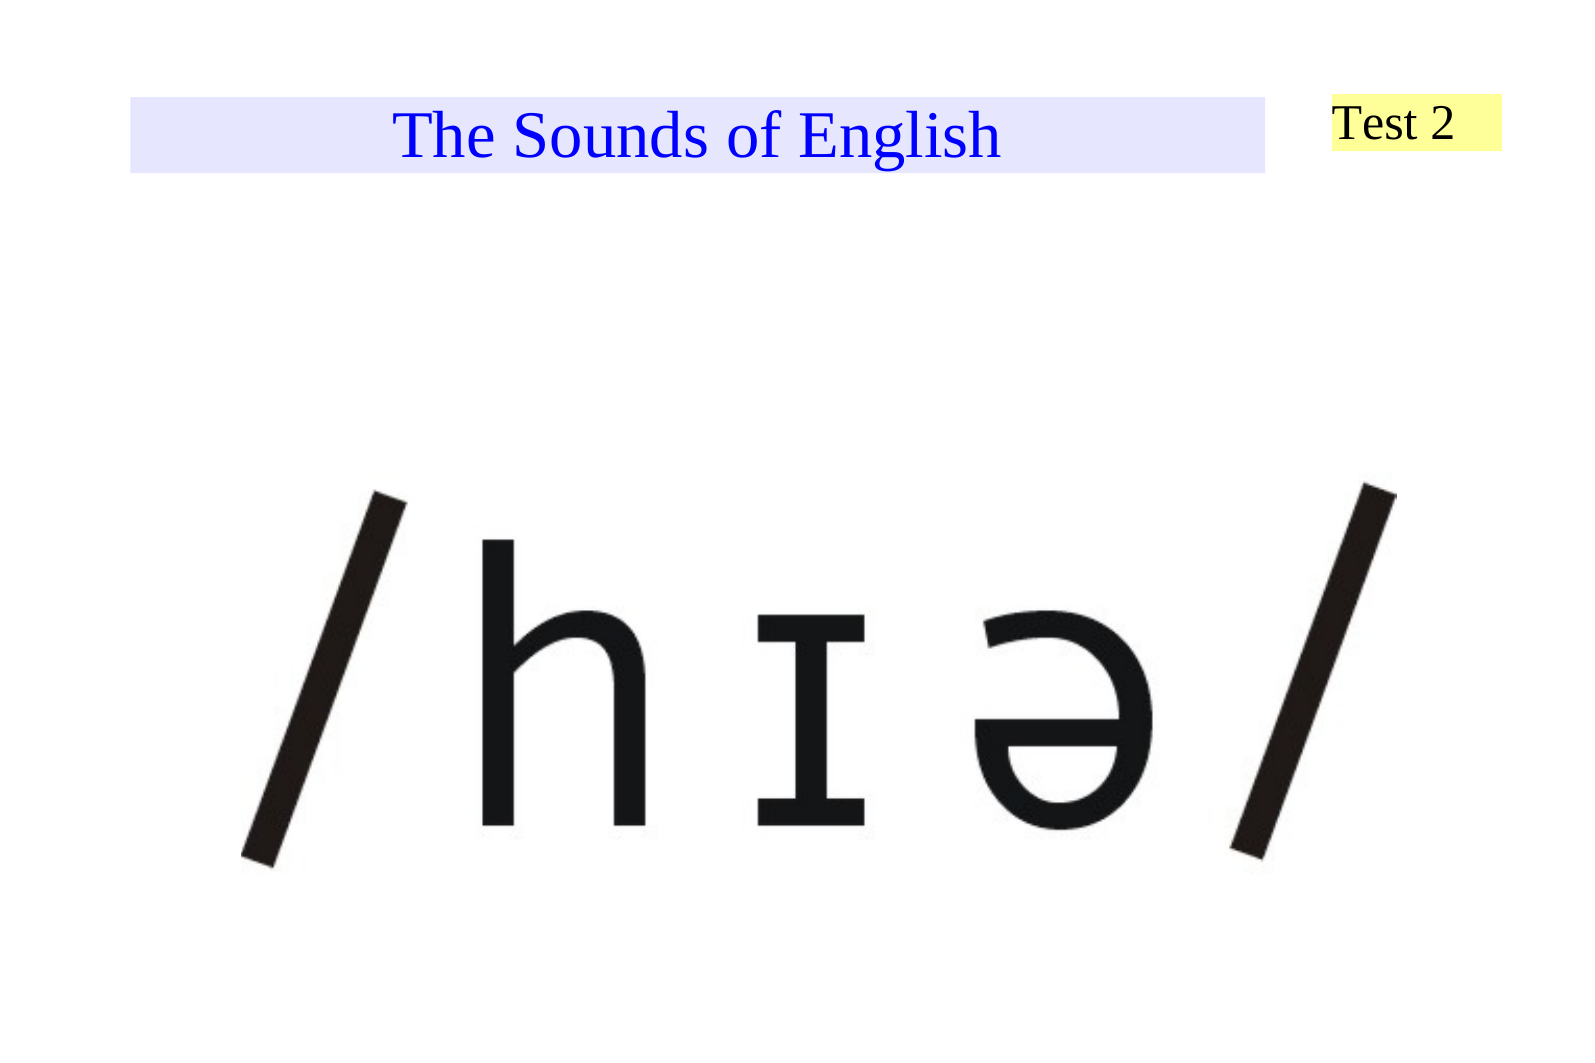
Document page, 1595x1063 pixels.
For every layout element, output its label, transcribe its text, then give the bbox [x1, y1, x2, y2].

picture [241, 440, 1397, 918]
text_box The Sounds of English [130, 97, 1266, 174]
text_box Test 2 [1331, 94, 1502, 152]
